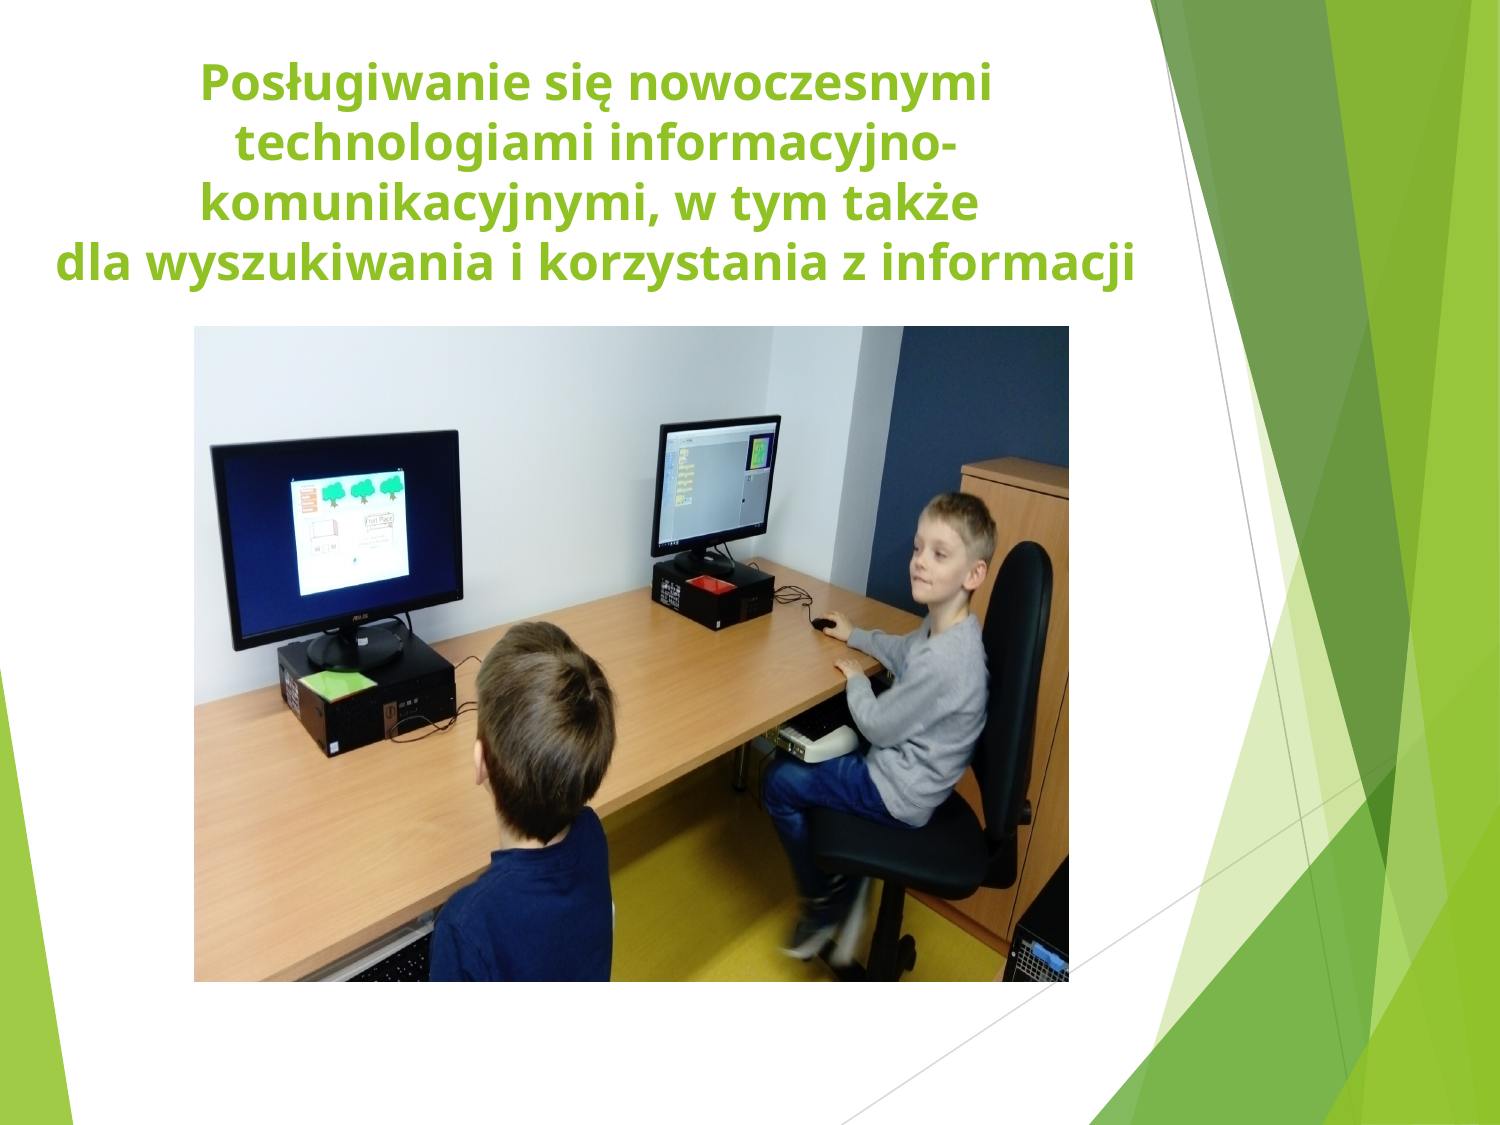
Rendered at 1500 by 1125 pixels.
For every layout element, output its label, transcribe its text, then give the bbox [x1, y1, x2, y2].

picture [194, 326, 1069, 982]
title Posługiwanie się nowoczesnymi technologiami informacyjno-komunikacyjnymi, w tym także dla wyszukiwania i korzystania z informacji [17, 42, 1176, 327]
